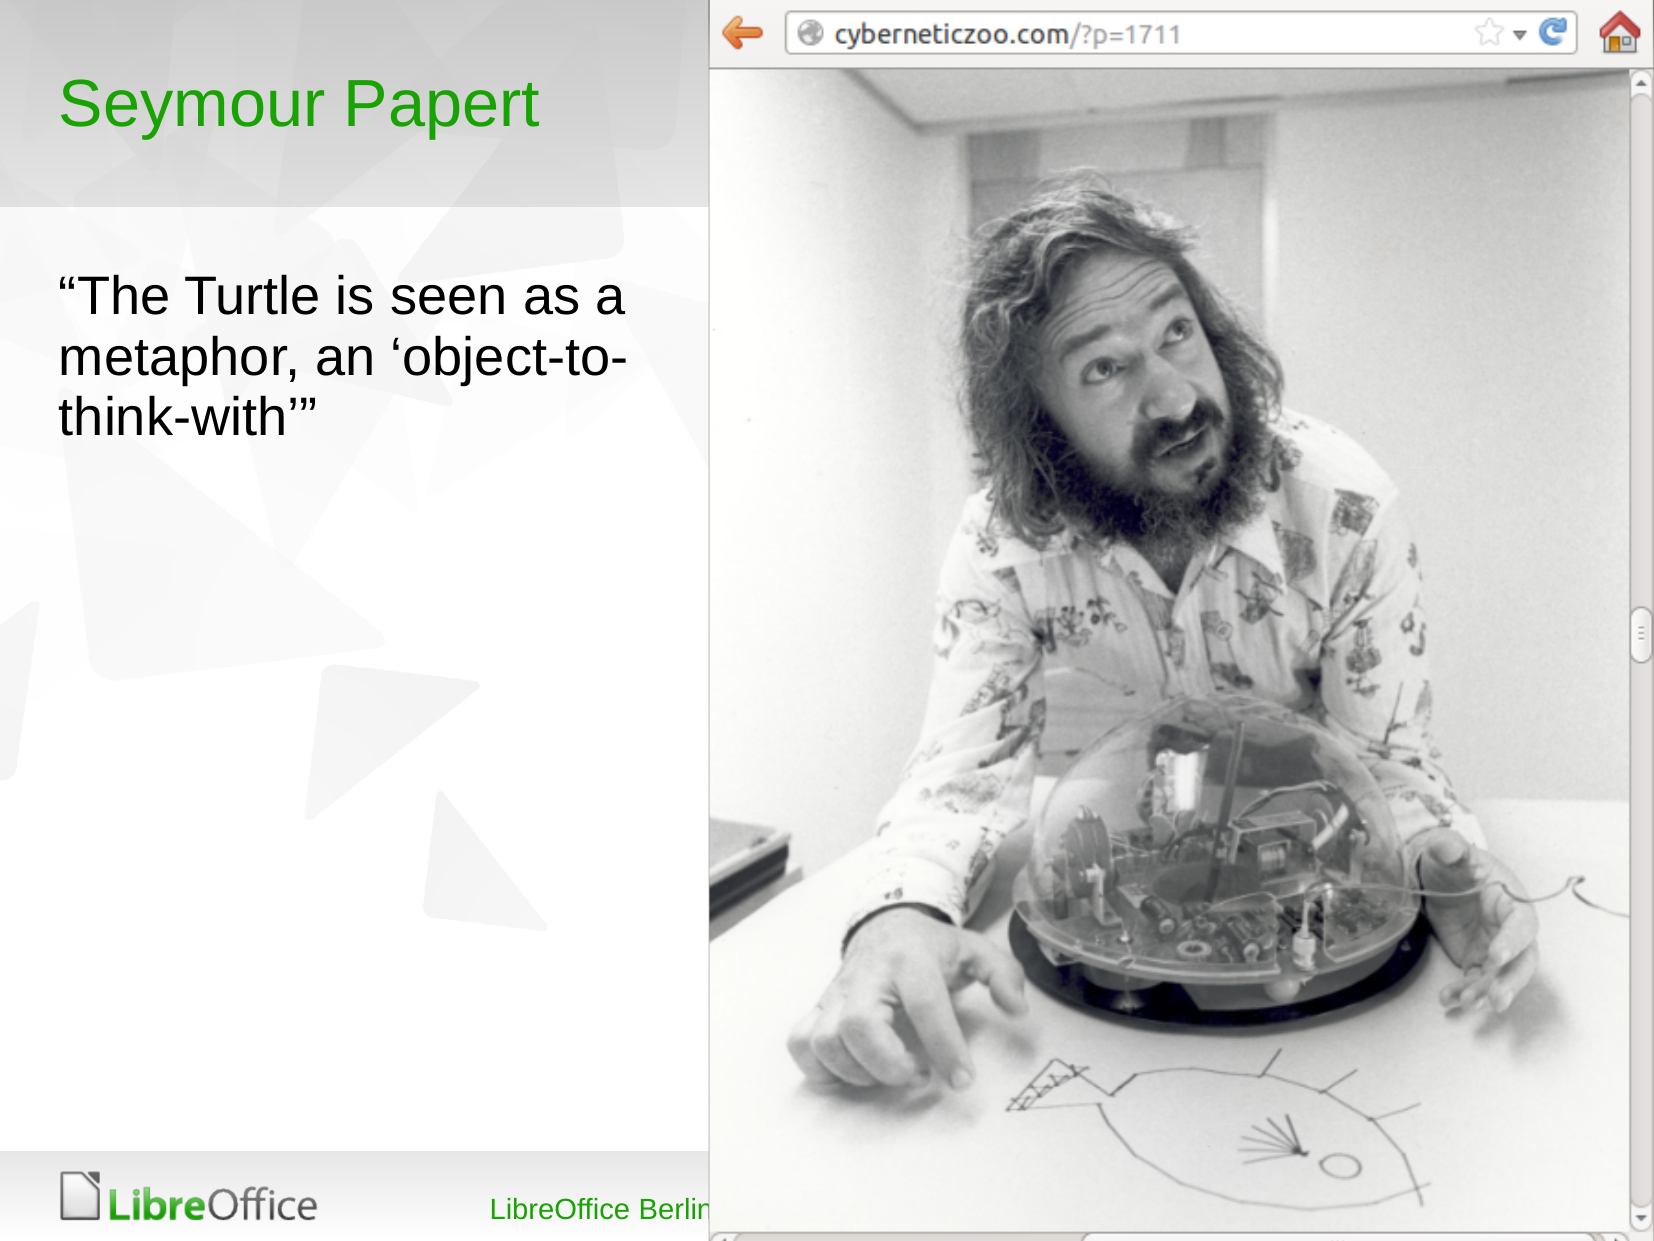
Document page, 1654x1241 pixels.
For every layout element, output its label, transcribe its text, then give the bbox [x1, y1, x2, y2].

title Seymour Papert [59, 29, 708, 178]
picture [0, 0, 1654, 1241]
list “The Turtle is seen as a metaphor, an ‘object-to-think-with’” [59, 265, 680, 1085]
picture [41, 1152, 337, 1240]
